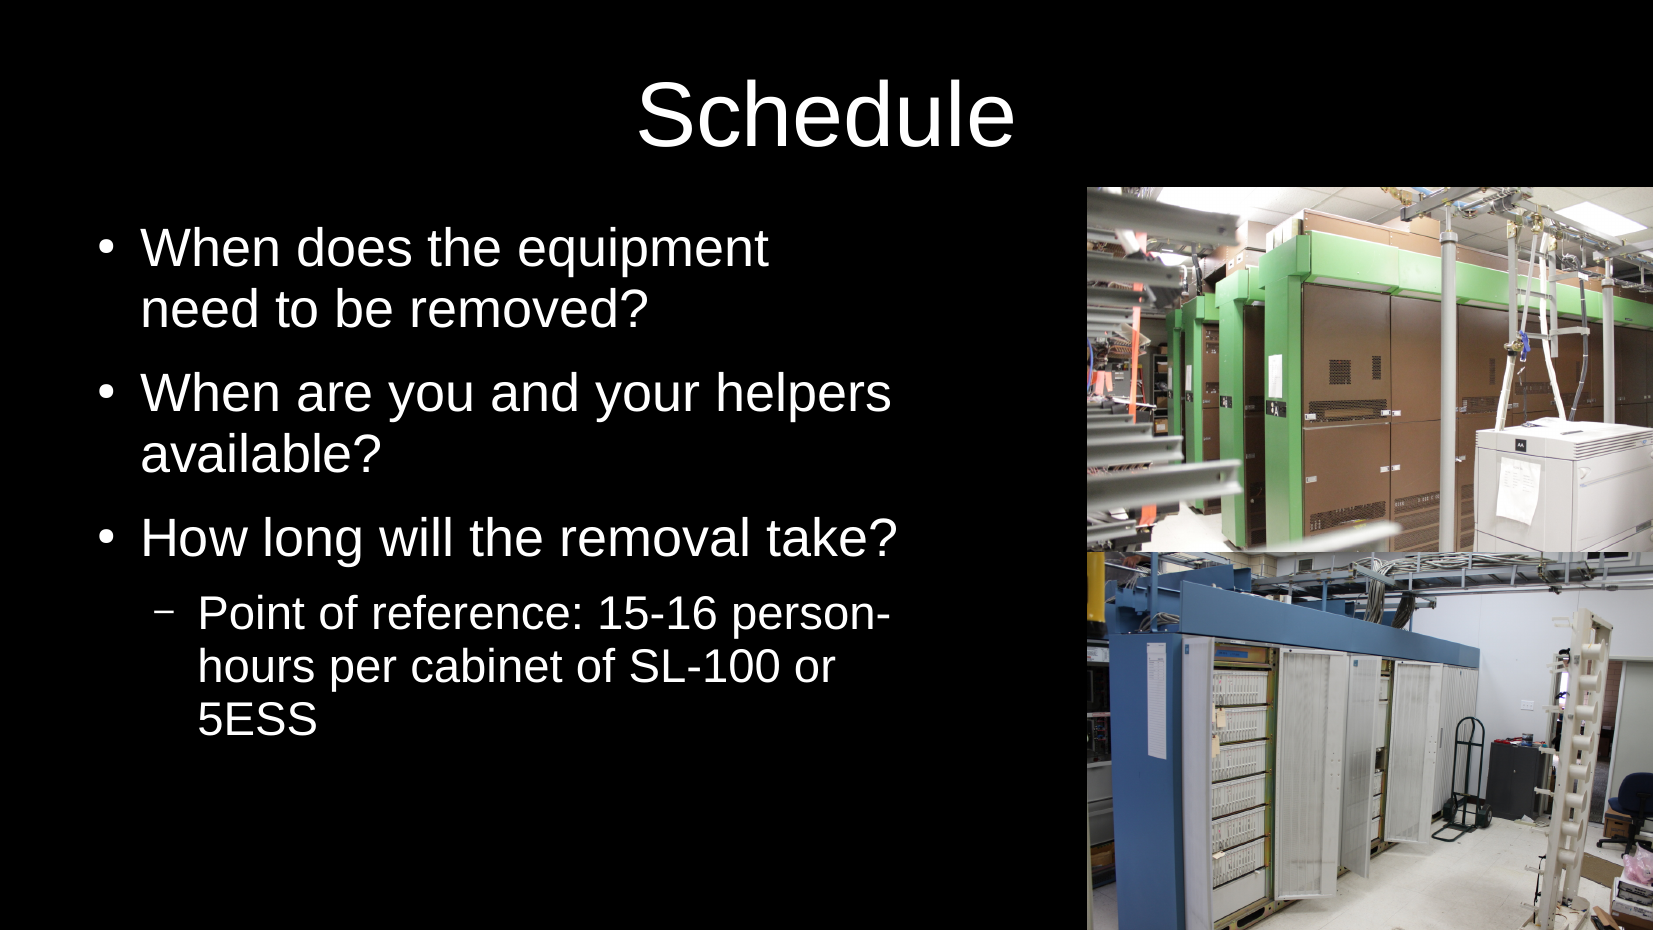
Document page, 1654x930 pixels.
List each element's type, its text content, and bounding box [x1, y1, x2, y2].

picture [1087, 187, 1653, 930]
list When does the equipment need to be removed? When are you and your helpers available? How long will the removal take? Point of reference: 15-16 person-hours per cabinet of SL-100 or 5ESS [82, 217, 901, 757]
title Schedule [82, 37, 1571, 193]
